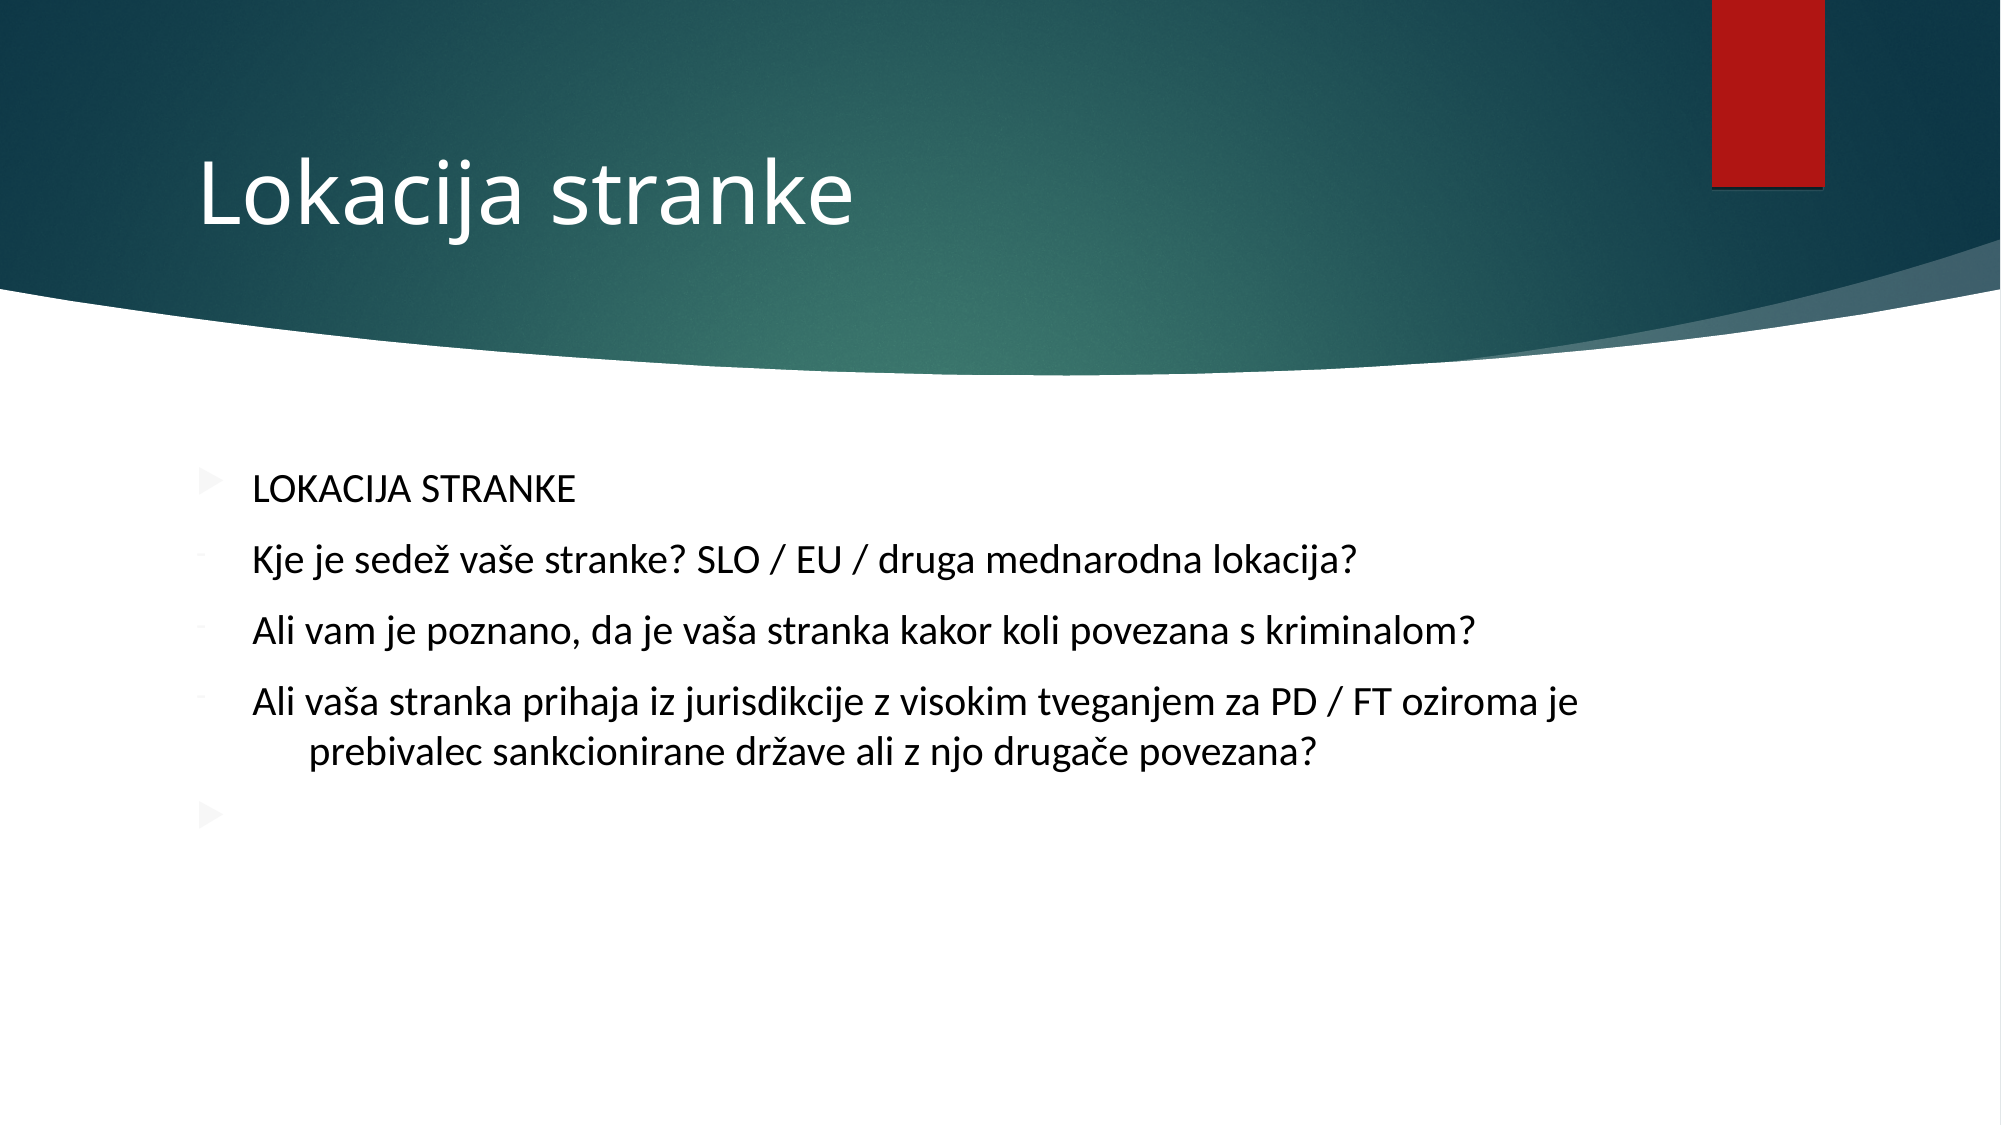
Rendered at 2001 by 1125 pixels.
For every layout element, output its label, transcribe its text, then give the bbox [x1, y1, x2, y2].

text_box [0, 0, 2000, 1125]
list LOKACIJA STRANKE Kje je sedež vaše stranke? SLO / EU / druga mednarodna lokacija? Ali vam je poznano, da je vaša stranka kakor koli povezana s kriminalom? Ali vaša stranka prihaja iz jurisdikcije z visokim tveganjem za PD / FT oziroma je prebivalec sankcionirane države ali z njo drugače povezana? [181, 453, 1649, 1025]
title Lokacija stranke [181, 74, 1649, 305]
